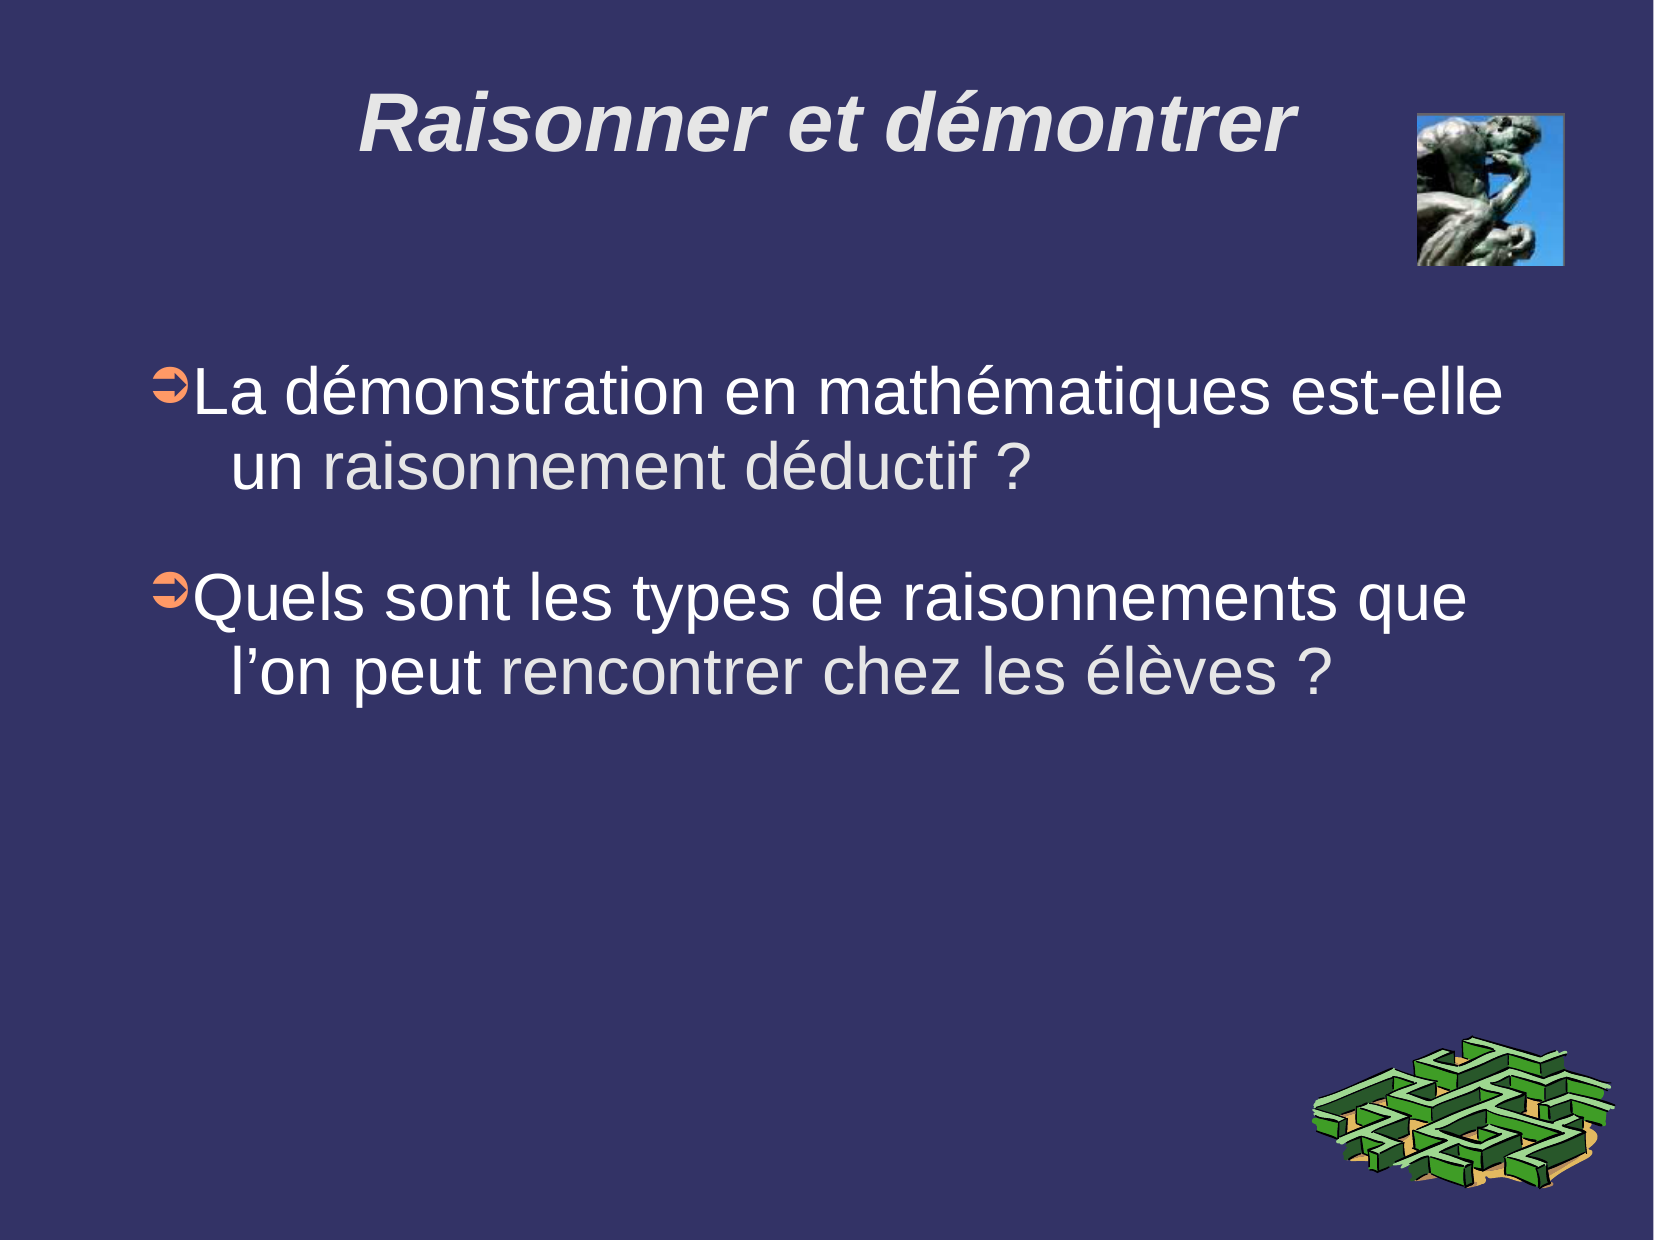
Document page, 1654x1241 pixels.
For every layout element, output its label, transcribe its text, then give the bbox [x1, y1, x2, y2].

picture [1417, 113, 1565, 266]
list La démonstration en mathématiques est-elle un raisonnement déductif ? Quels sont les types de raisonnements que l’on peut rencontrer chez les élèves ? [147, 354, 1539, 1136]
title Raisonner et démontrer [121, 19, 1534, 227]
